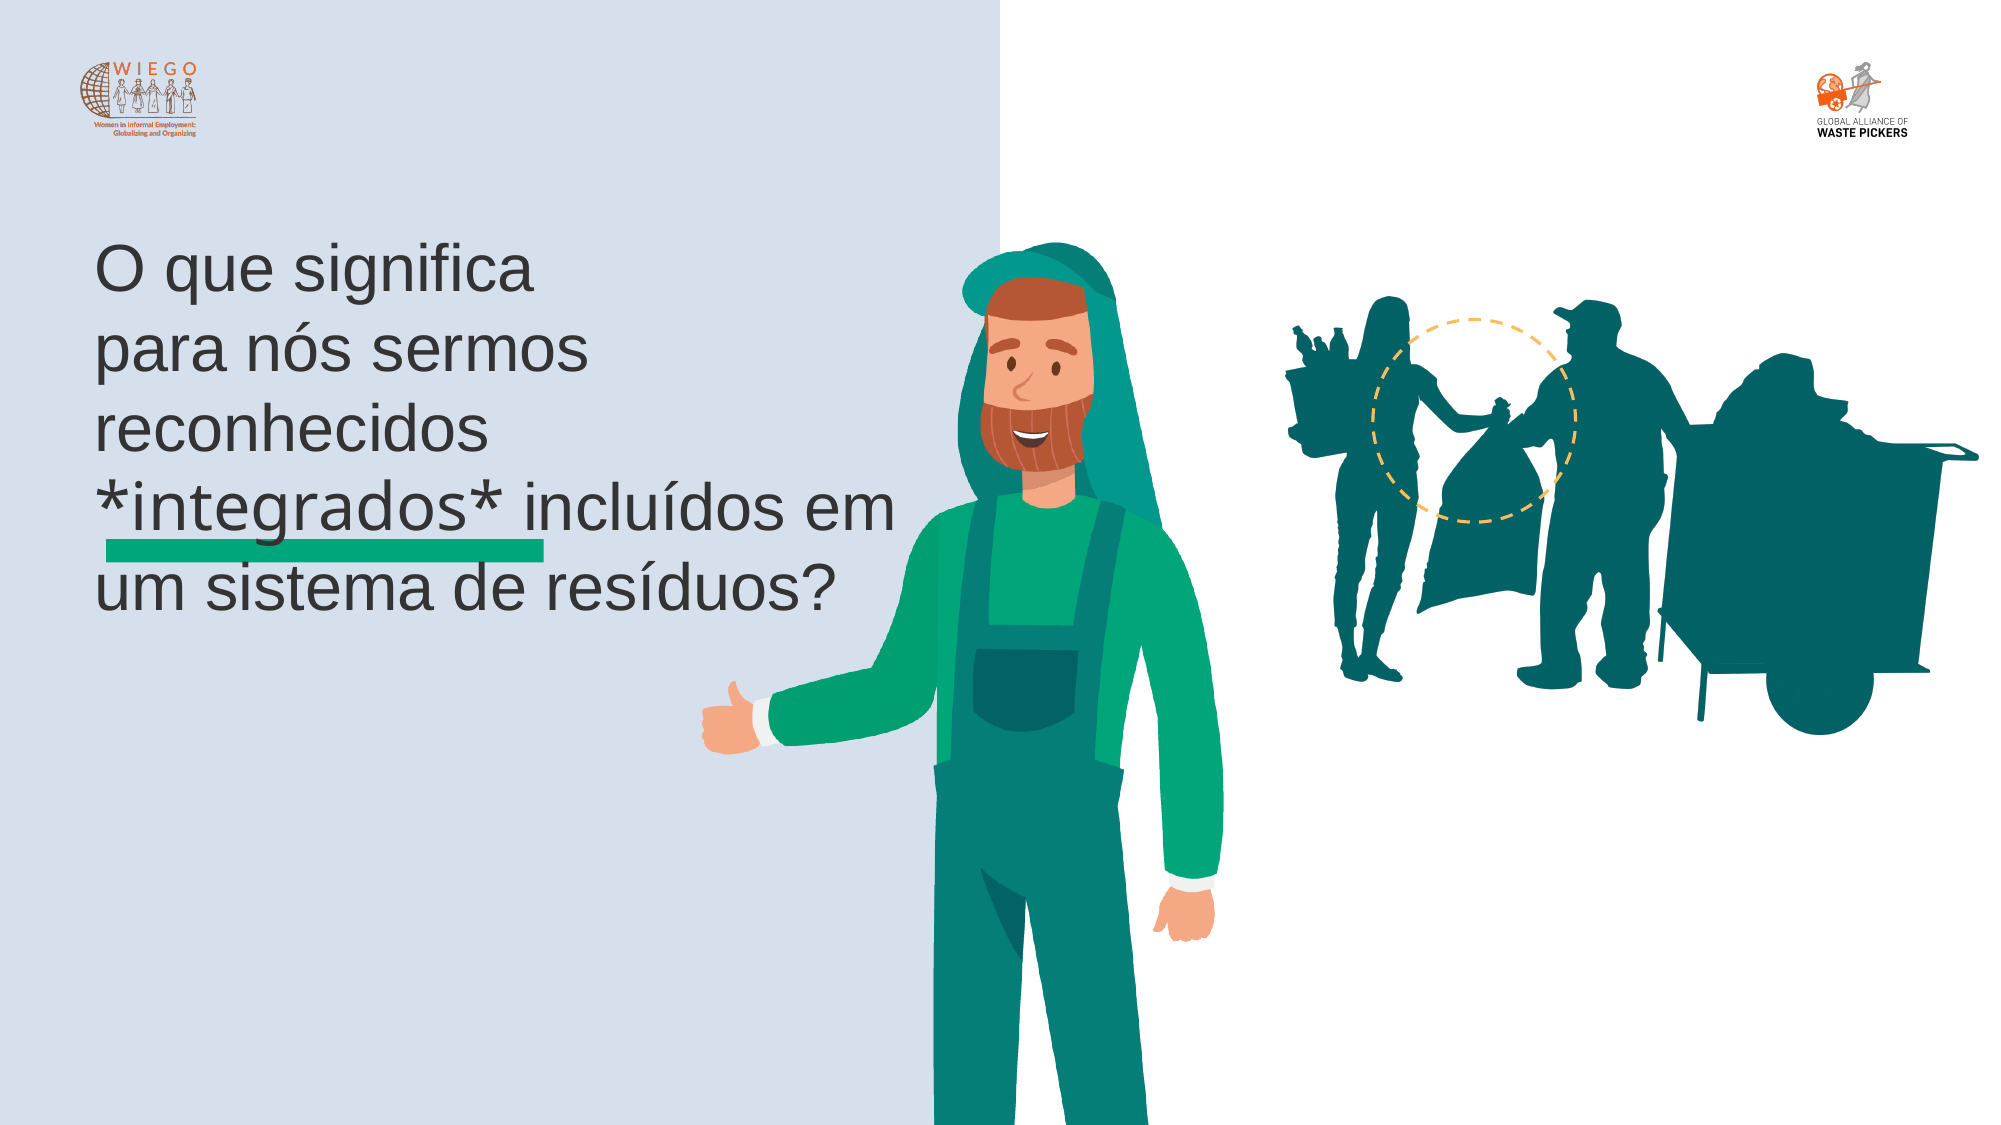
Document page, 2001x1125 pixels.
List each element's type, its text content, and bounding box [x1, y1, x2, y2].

picture [1285, 296, 1979, 735]
picture [80, 62, 196, 137]
text_box O que significa para nós sermos reconhecidos *integrados* incluídos em um sistema de resíduos? [79, 216, 938, 632]
picture [1817, 62, 1908, 137]
picture [701, 242, 1224, 1125]
